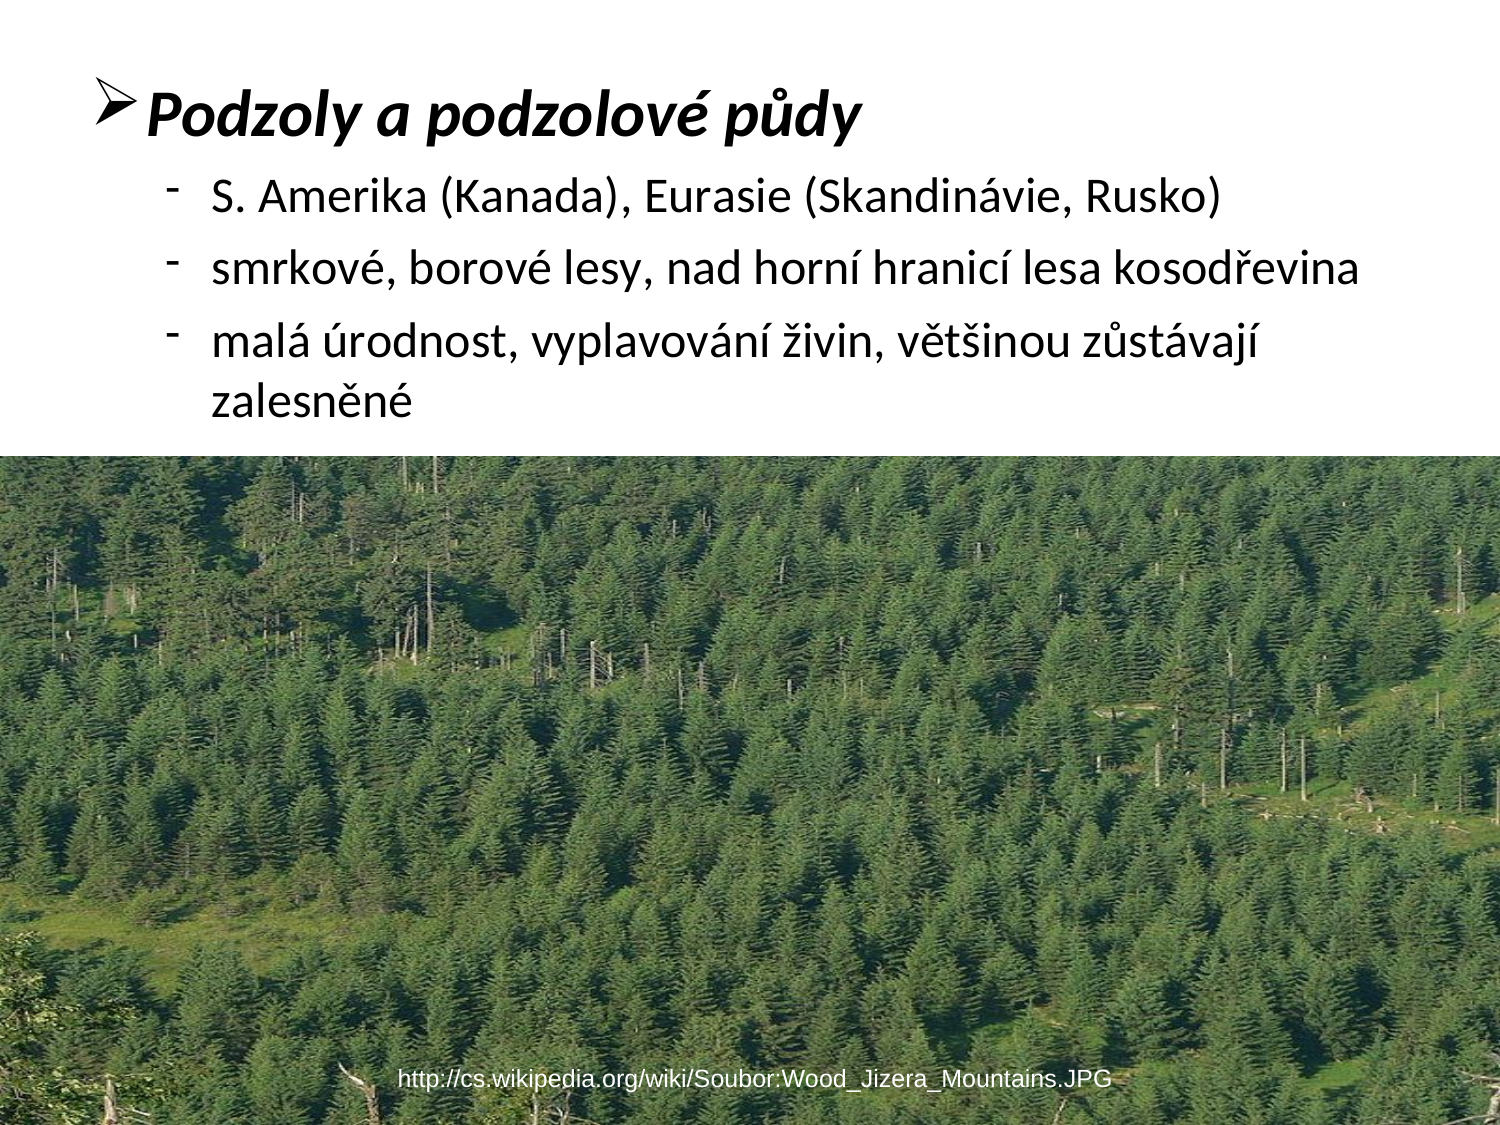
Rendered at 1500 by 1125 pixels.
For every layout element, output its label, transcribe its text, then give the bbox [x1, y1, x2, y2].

text_box http://cs.wikipedia.org/wiki/Soubor:Wood_Jizera_Mountains.JPG [222, 1054, 1290, 1101]
list Podzoly a podzolové půdy S. Amerika (Kanada), Eurasie (Skandinávie, Rusko) smrkové, borové lesy, nad horní hranicí lesa kosodřevina malá úrodnost, vyplavování živin, většinou zůstávají zalesněné [75, 62, 1426, 456]
picture [0, 456, 1500, 1125]
